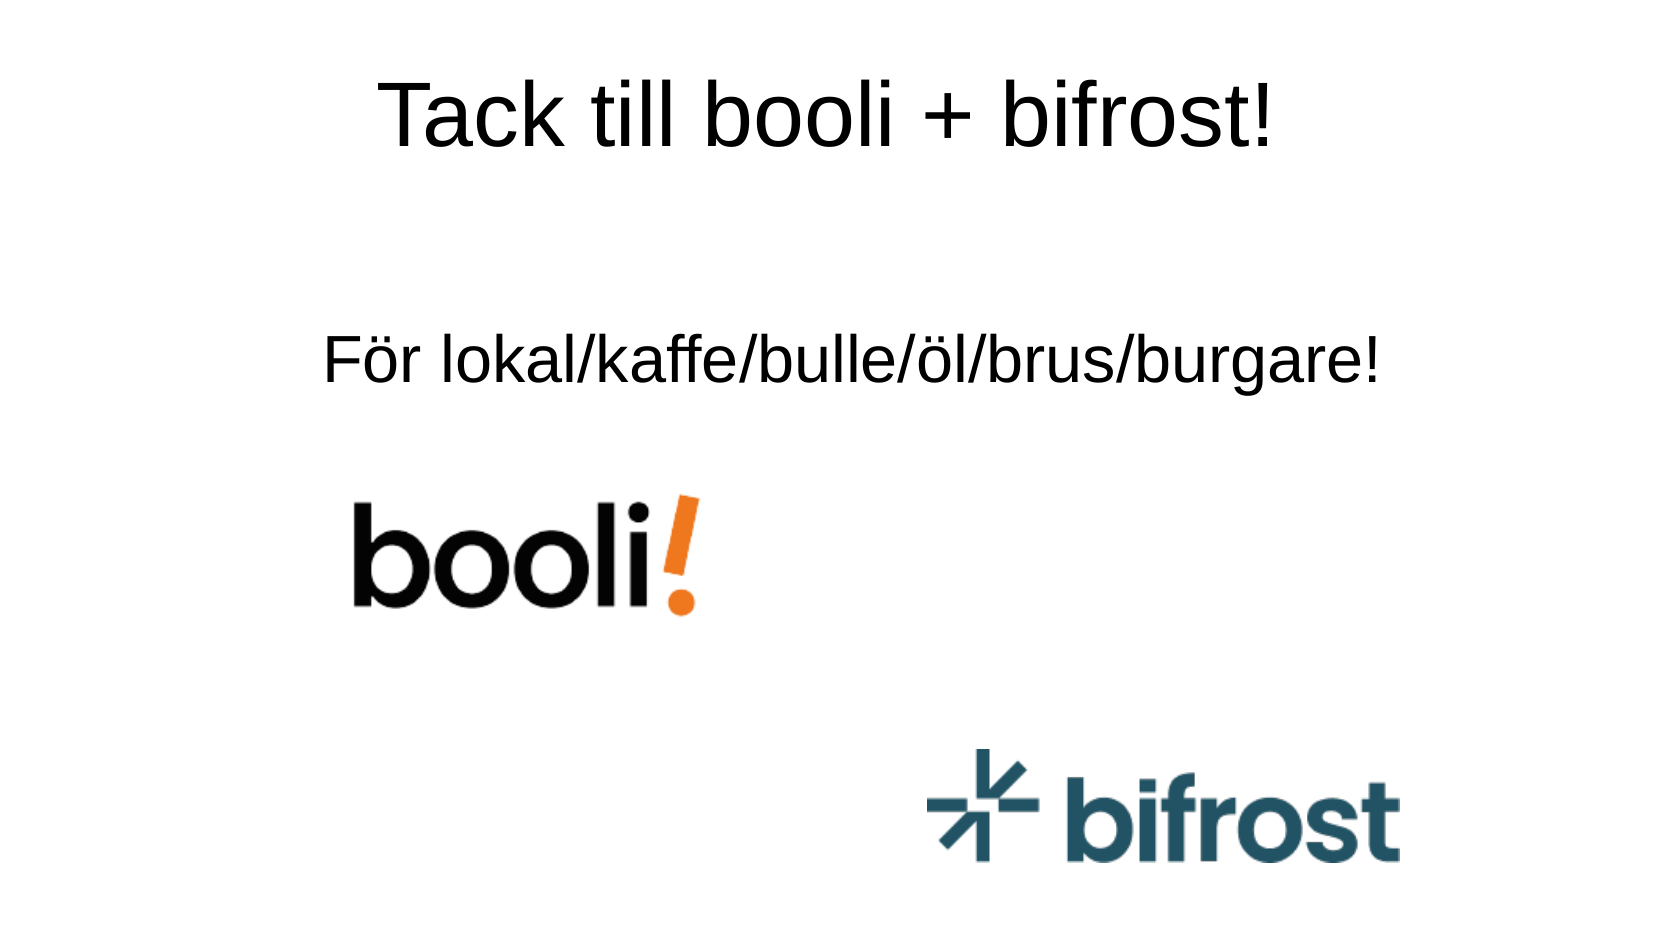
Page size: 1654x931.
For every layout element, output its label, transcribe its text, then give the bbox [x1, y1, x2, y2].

picture [927, 749, 1400, 863]
title Tack till booli + bifrost! [82, 37, 1571, 193]
picture [57, 397, 996, 711]
list För lokal/kaffe/bulle/öl/brus/burgare! [82, 217, 1571, 758]
